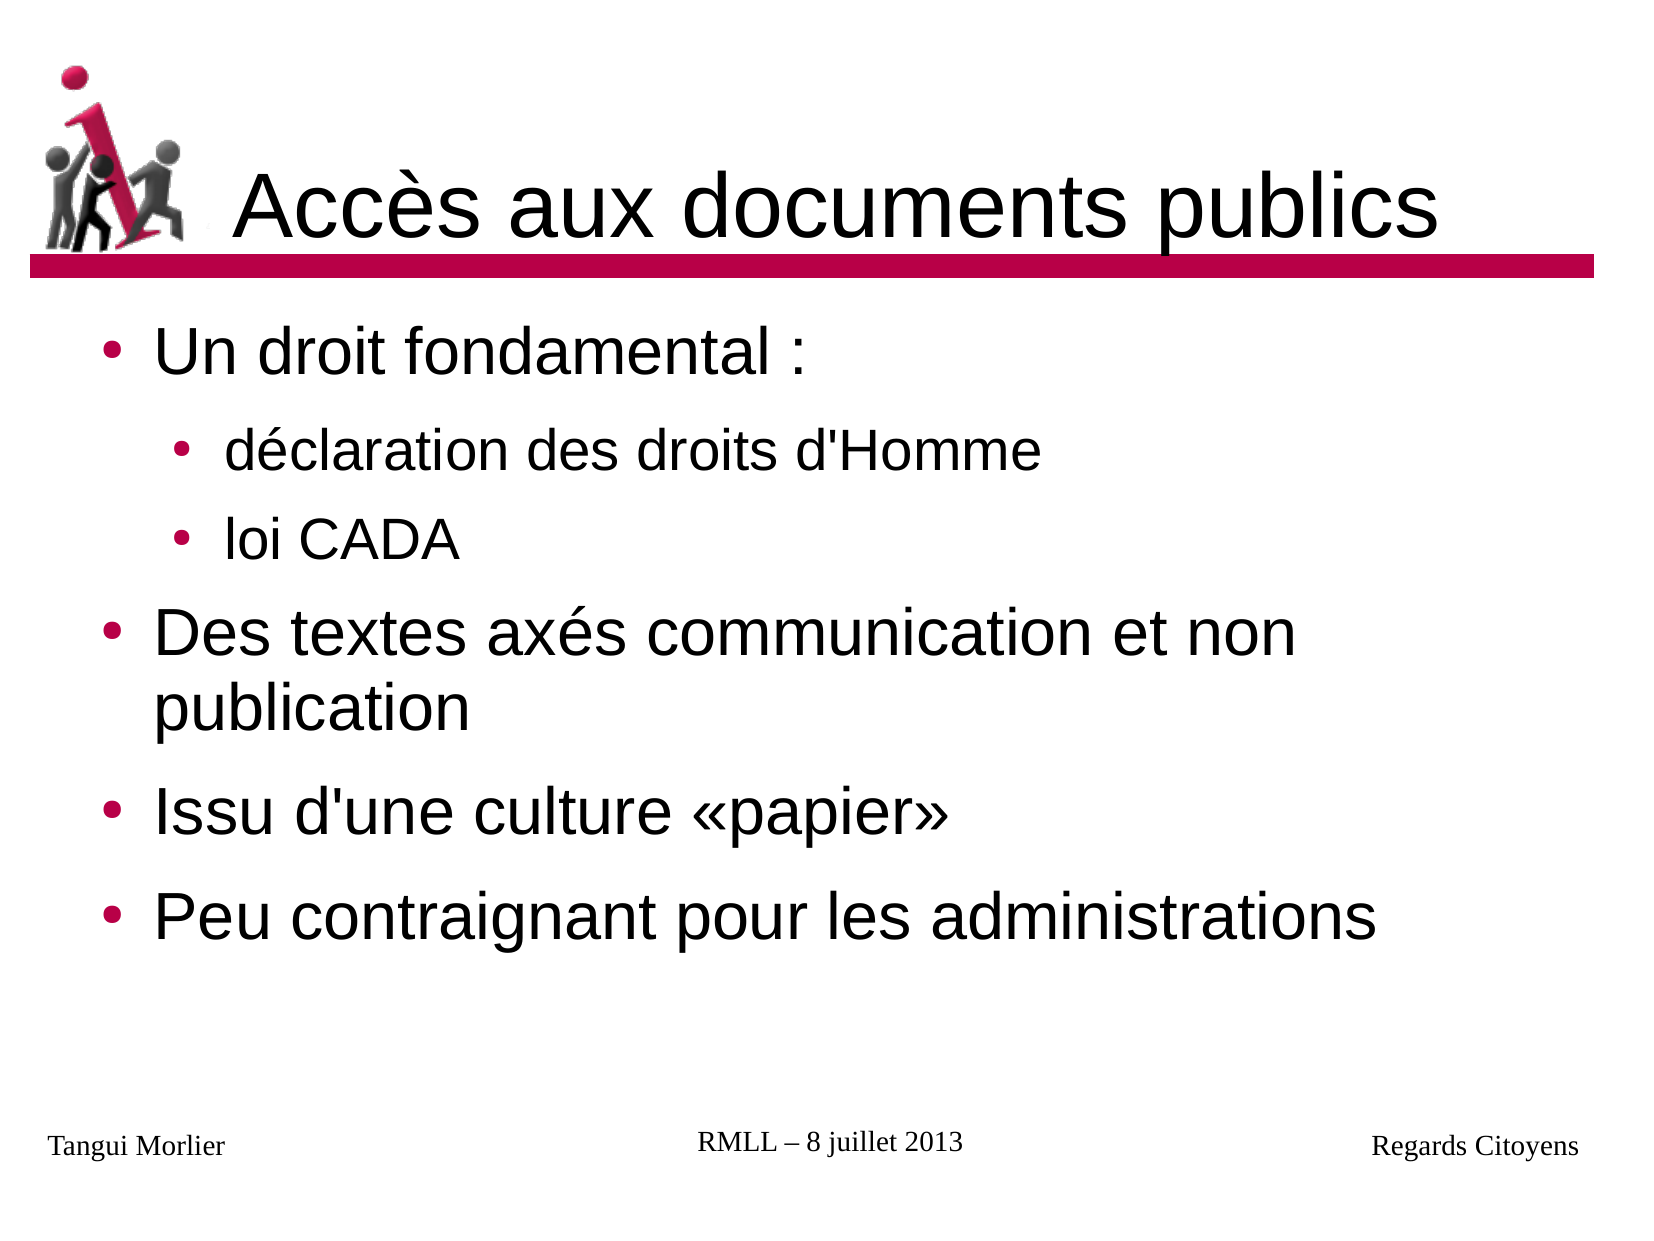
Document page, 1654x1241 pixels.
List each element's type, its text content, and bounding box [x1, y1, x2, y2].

list Un droit fondamental : déclaration des droits d'Homme loi CADA Des textes axés communication et non publication Issu d'une culture «papier» Peu contraignant pour les administrations [82, 313, 1571, 1034]
title Accès aux documents publics [106, 102, 1595, 310]
picture [29, 60, 210, 254]
